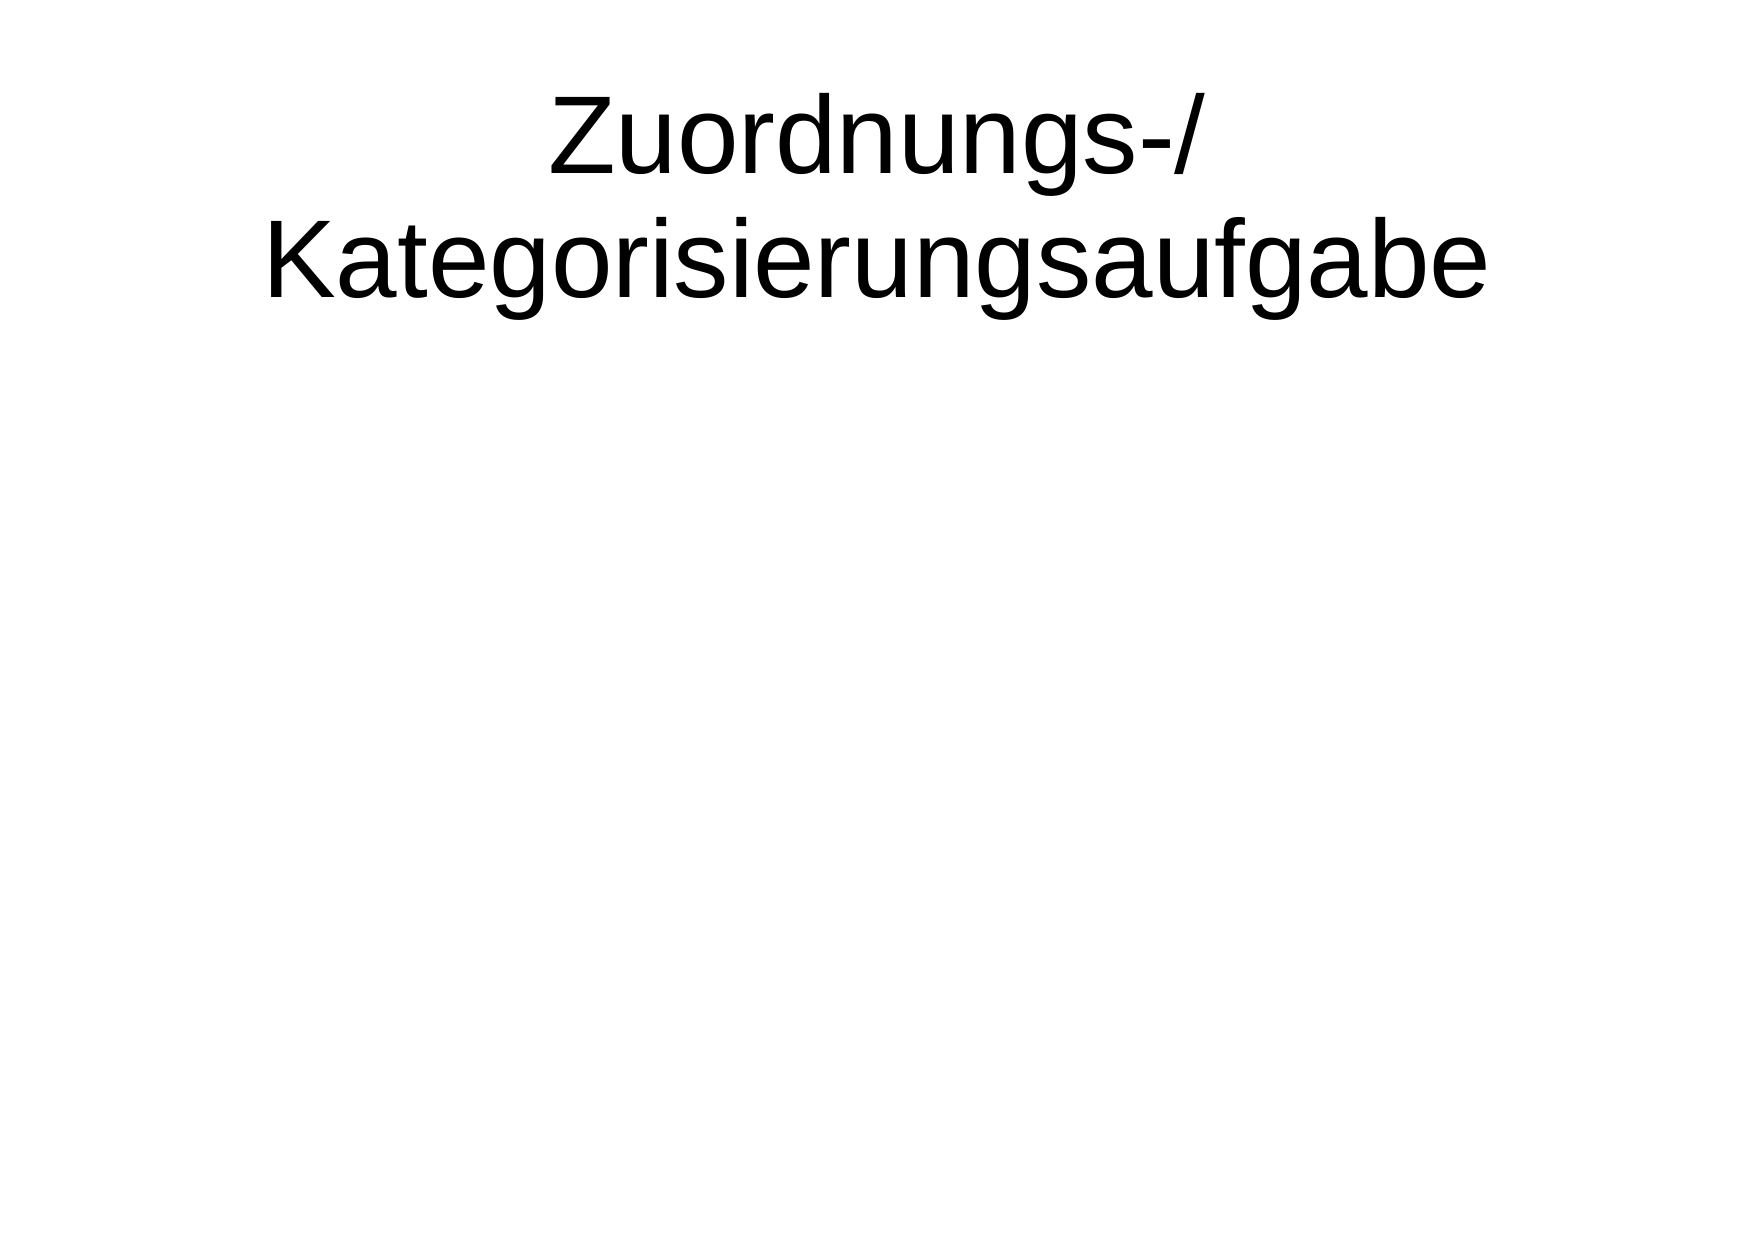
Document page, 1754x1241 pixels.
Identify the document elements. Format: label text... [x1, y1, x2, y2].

title Zuordnungs-/Kategorisierungsaufgabe [140, 73, 1614, 321]
